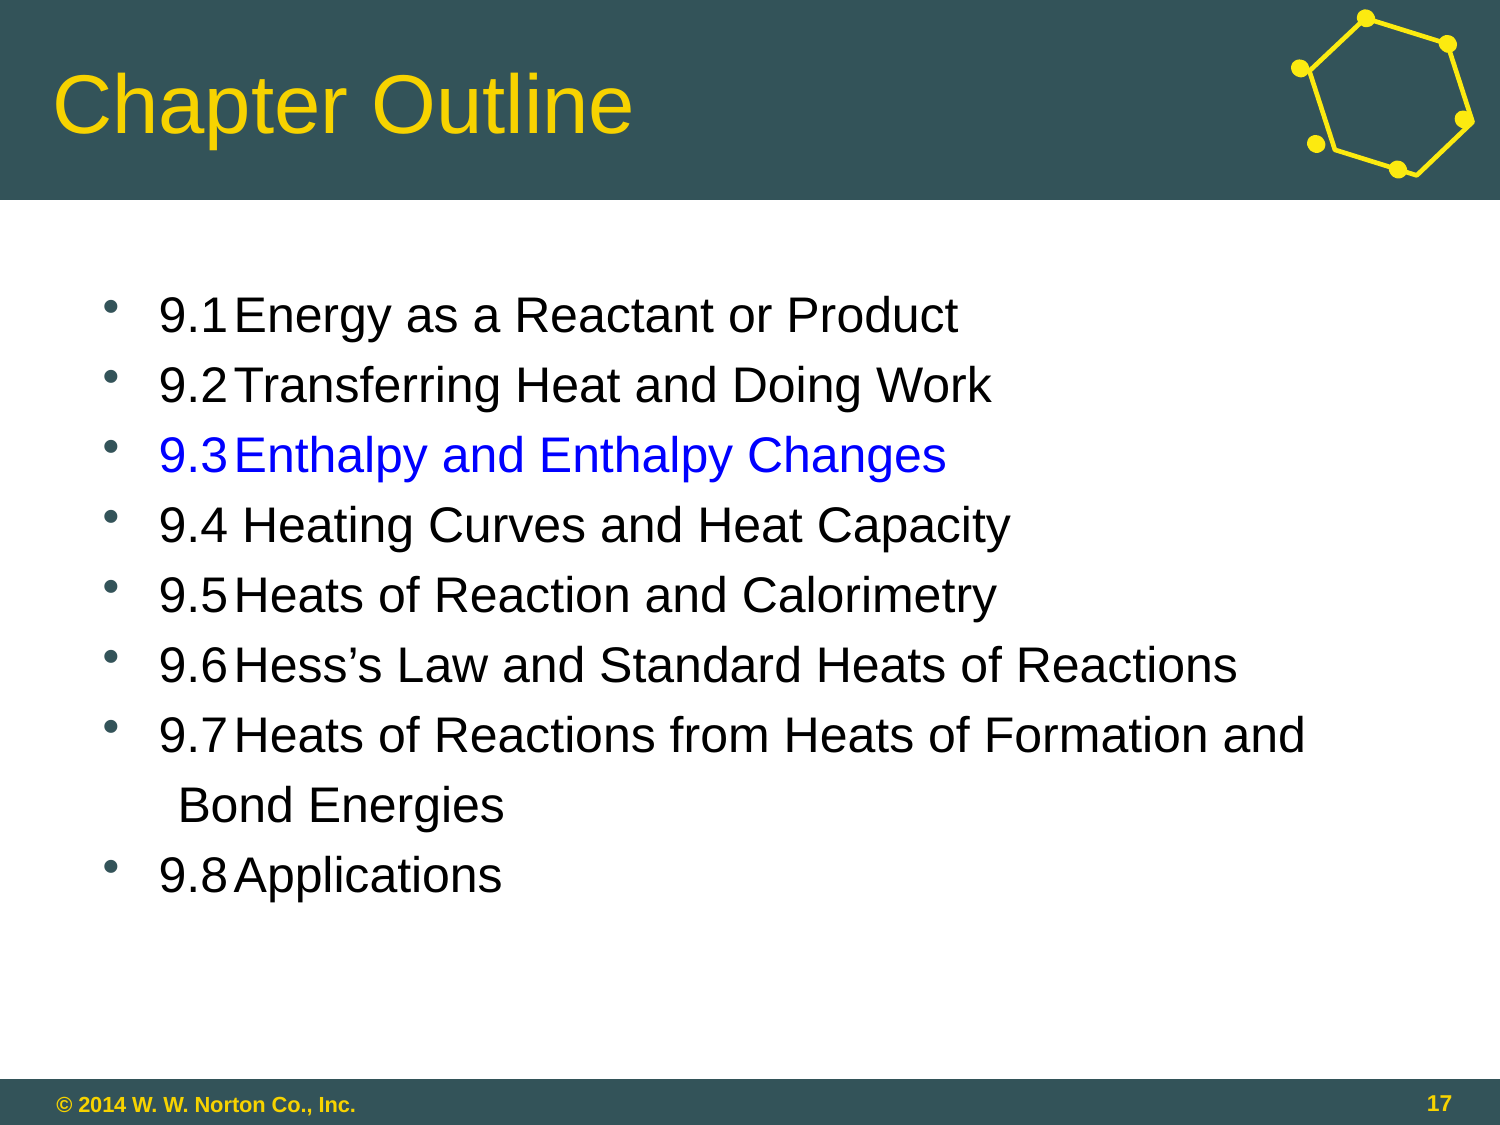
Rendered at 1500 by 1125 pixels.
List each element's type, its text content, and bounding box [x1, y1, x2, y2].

slide_number <number> [1408, 1085, 1468, 1120]
list 9.1 Energy as a Reactant or Product 9.2 Transferring Heat and Doing Work 9.3 Enthalpy and Enthalpy Changes 9.4 Heating Curves and Heat Capacity 9.5 Heats of Reaction and Calorimetry 9.6 Hess’s Law and Standard Heats of Reactions 9.7 Heats of Reactions from Heats of Formation and Bond Energies 9.8 Applications [87, 275, 1363, 1000]
title Chapter Outline [37, 12, 1118, 188]
